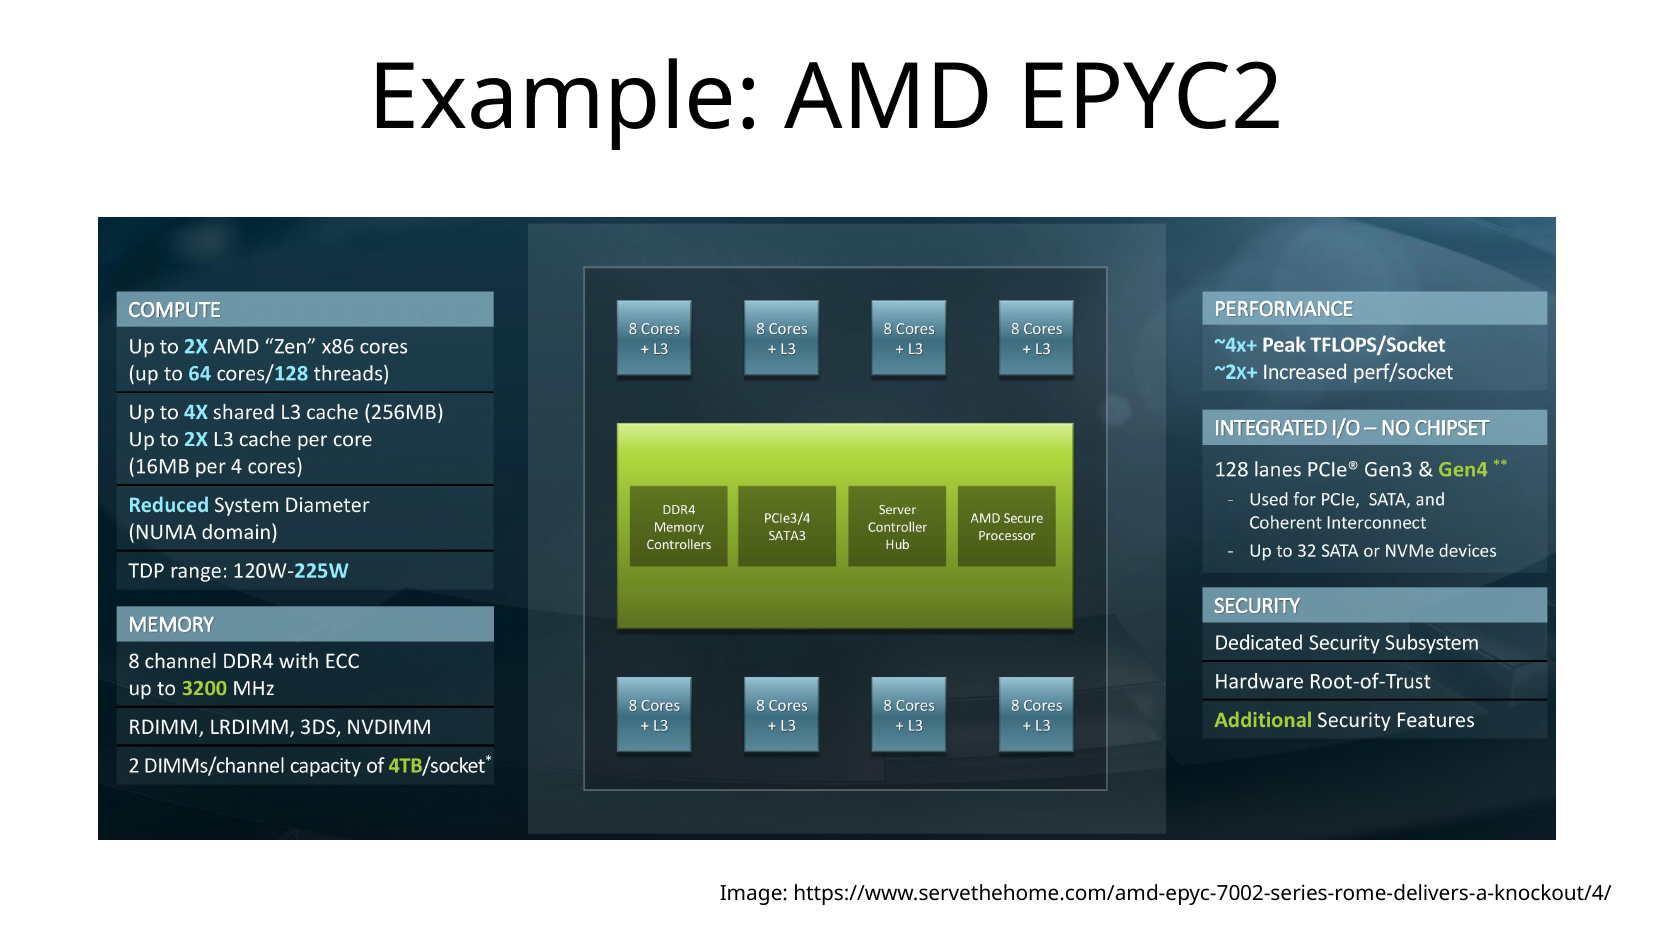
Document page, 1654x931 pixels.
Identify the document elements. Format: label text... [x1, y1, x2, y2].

text_box Image: https://www.servethehome.com/amd-epyc-7002-series-rome-delivers-a-knockout/4/ [705, 870, 1561, 916]
title Example: AMD EPYC2 [82, 15, 1571, 171]
picture [98, 217, 1556, 840]
